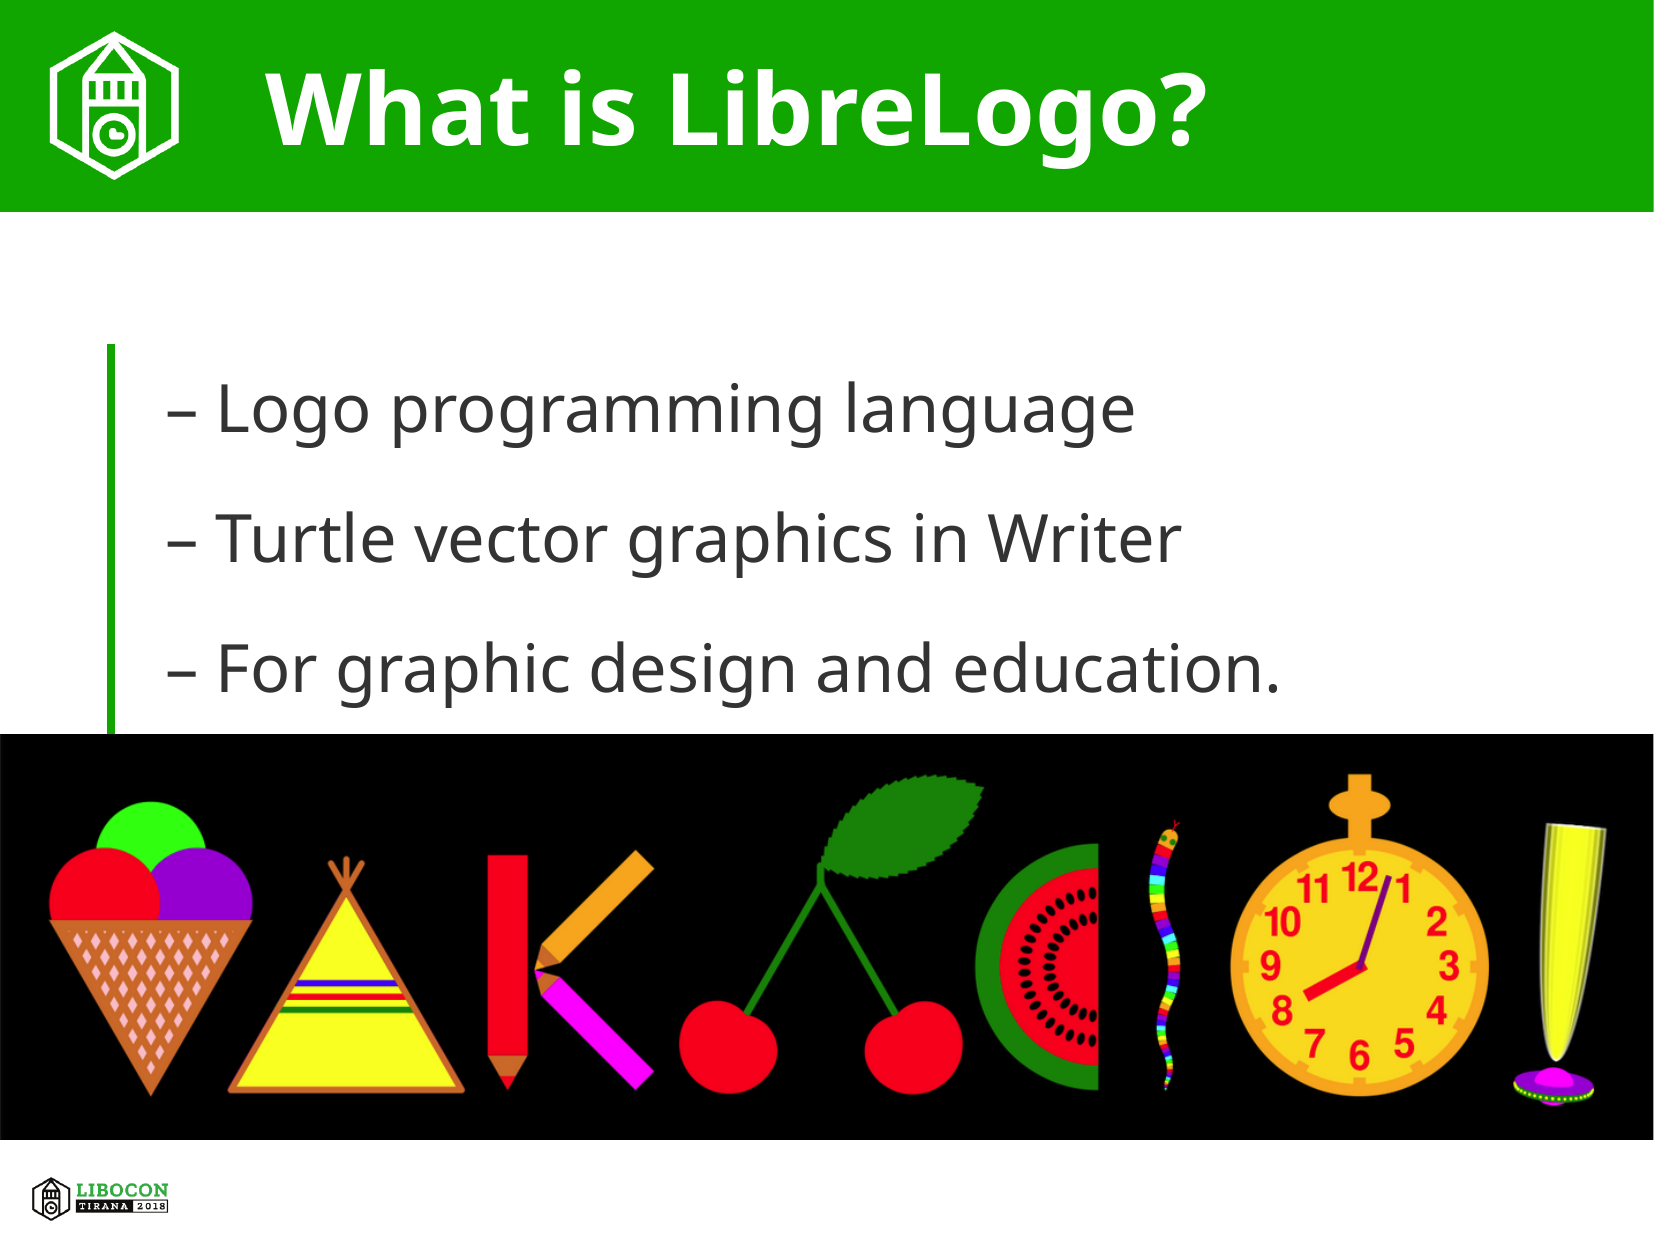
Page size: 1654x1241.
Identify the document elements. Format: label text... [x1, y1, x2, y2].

title What is LibreLogo? [265, 3, 1366, 211]
list – Logo programming language – Turtle vector graphics in Writer – For graphic design and education. [165, 360, 1546, 734]
picture [0, 0, 1654, 1241]
